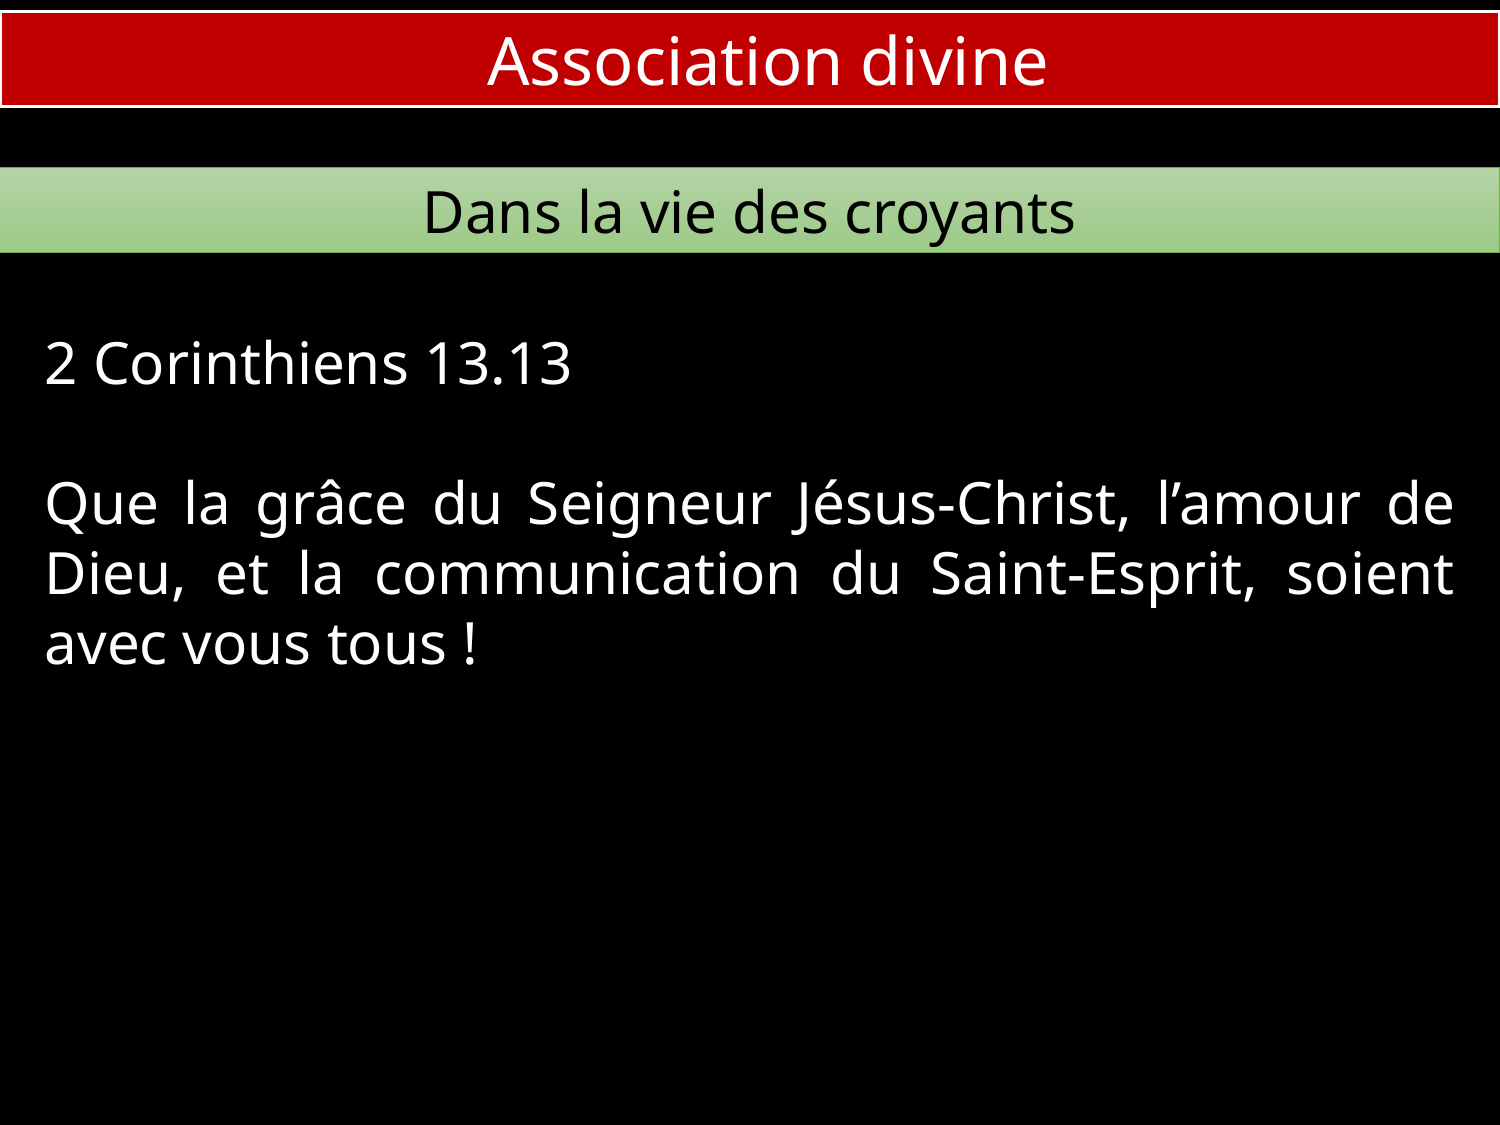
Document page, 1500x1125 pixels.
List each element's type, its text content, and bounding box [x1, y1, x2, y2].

text_box Dans la vie des croyants [0, 167, 1500, 253]
text_box Association divine [0, 11, 1500, 107]
text_box 2 Corinthiens 13.13 Que la grâce du Seigneur Jésus-Christ, l’amour de Dieu, et la communication du Saint-Esprit, soient avec vous tous ! [30, 319, 1470, 684]
